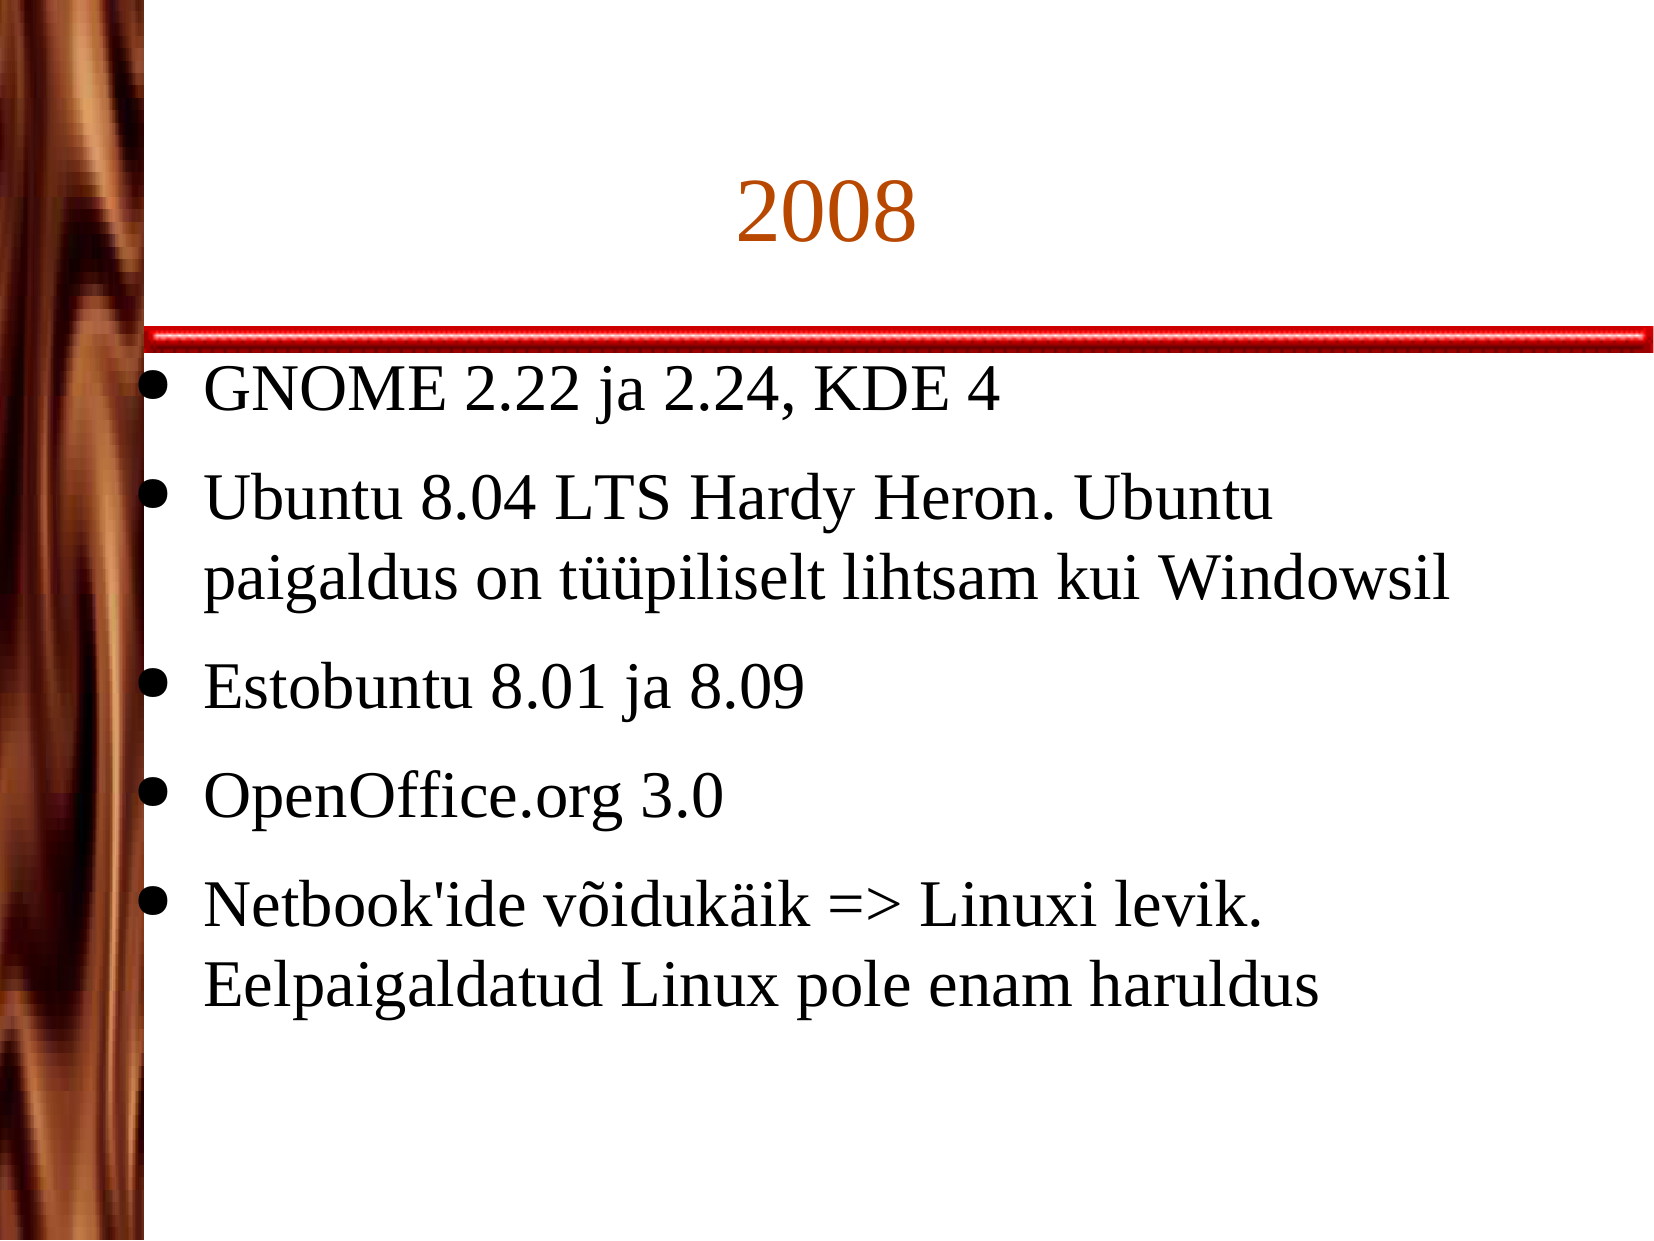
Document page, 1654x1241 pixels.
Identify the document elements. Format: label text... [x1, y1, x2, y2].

title 2008 [121, 100, 1533, 312]
list GNOME 2.22 ja 2.24, KDE 4 Ubuntu 8.04 LTS Hardy Heron. Ubuntu paigaldus on tüüpiliselt lihtsam kui Windowsil Estobuntu 8.01 ja 8.09 OpenOffice.org 3.0 Netbook'ide võidukäik => Linuxi levik. Eelpaigaldatud Linux pole enam haruldus [121, 344, 1533, 1126]
picture [0, 0, 1654, 1240]
